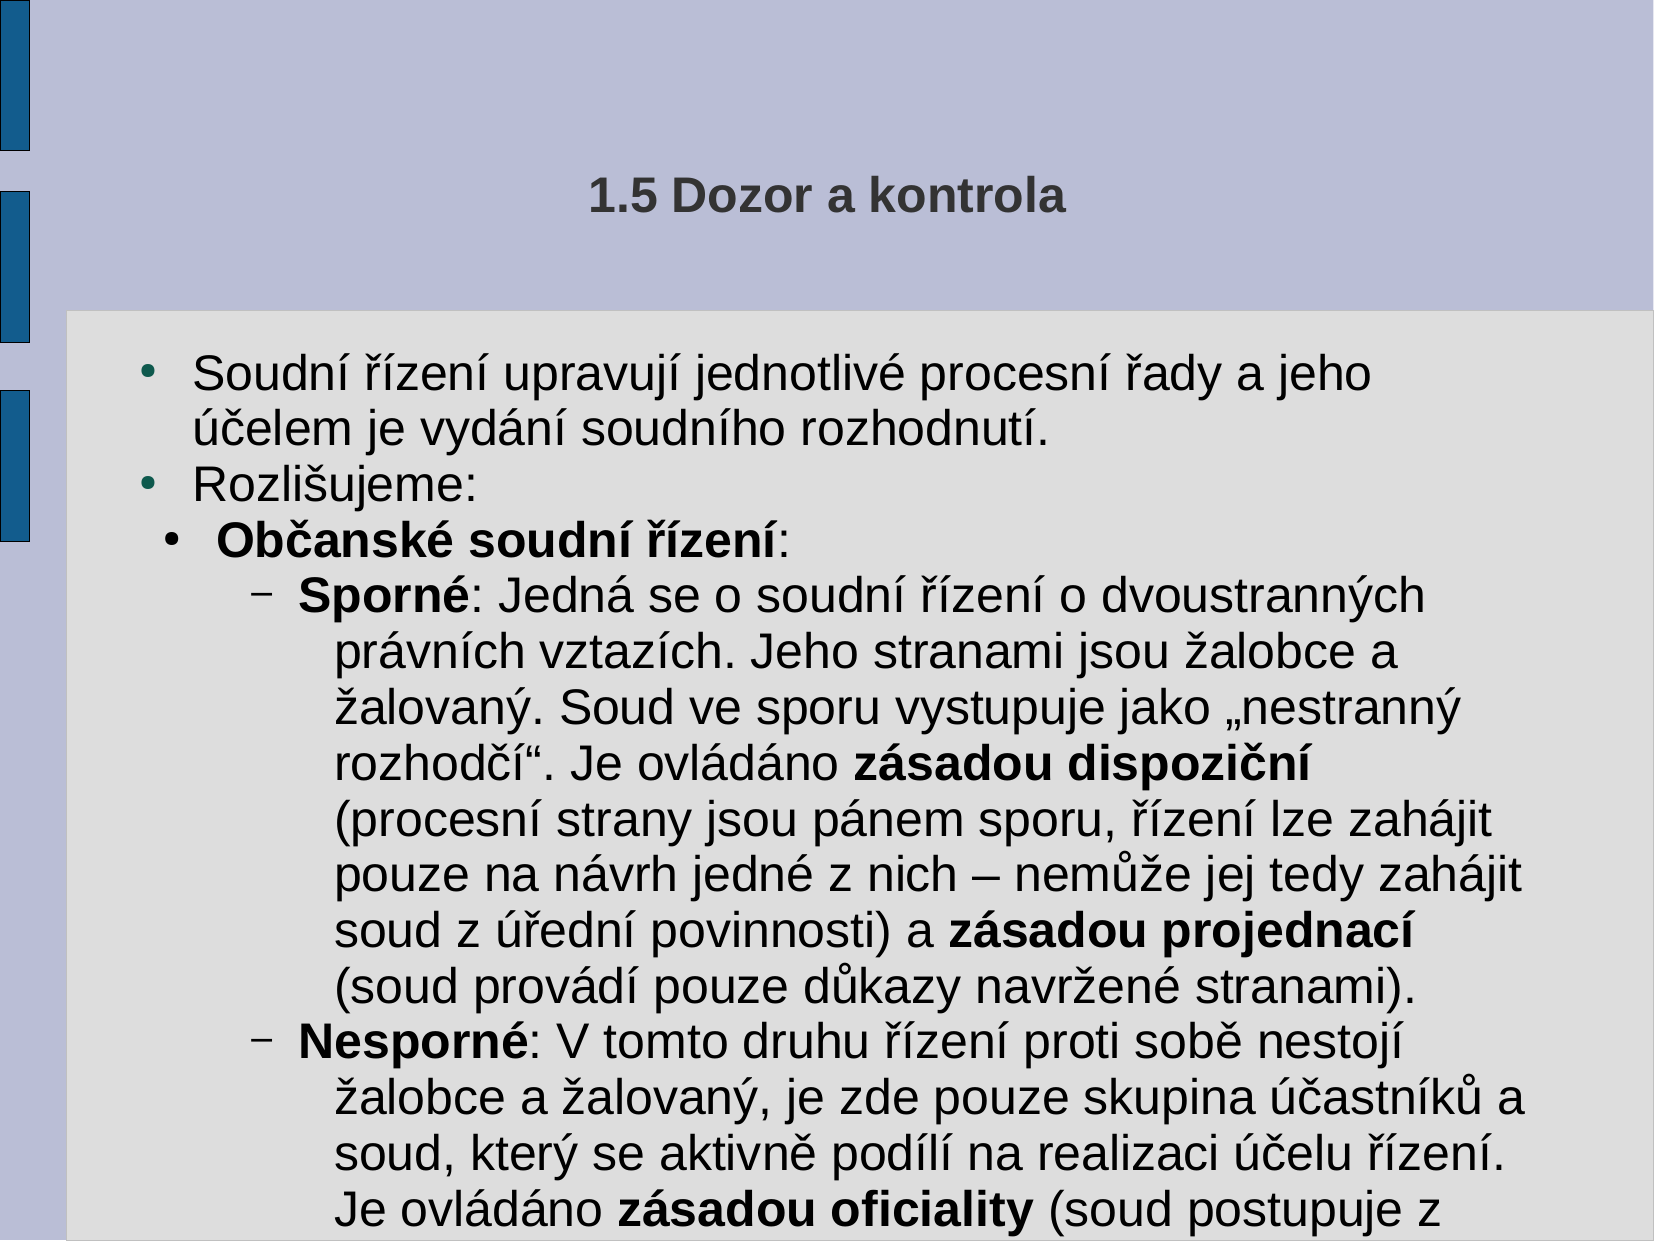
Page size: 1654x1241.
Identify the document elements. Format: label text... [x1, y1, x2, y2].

list Soudní řízení upravují jednotlivé procesní řady a jeho účelem je vydání soudního rozhodnutí. Rozlišujeme: Občanské soudní řízení: Sporné: Jedná se o soudní řízení o dvoustranných právních vztazích. Jeho stranami jsou žalobce a žalovaný. Soud ve sporu vystupuje jako „nestranný rozhodčí“. Je ovládáno zásadou dispoziční (procesní strany jsou pánem sporu, řízení lze zahájit pouze na návrh jedné z nich – nemůže jej tedy zahájit soud z úřední povinnosti) a zásadou projednací (soud provádí pouze důkazy navržené stranami). Nesporné: V tomto druhu řízení proti sobě nestojí žalobce a žalovaný, je zde pouze skupina účastníků a soud, který se aktivně podílí na realizaci účelu řízení. Je ovládáno zásadou oficiality (soud postupuje z [121, 344, 1534, 1241]
title 1.5 Dozor a kontrola [121, 91, 1534, 299]
